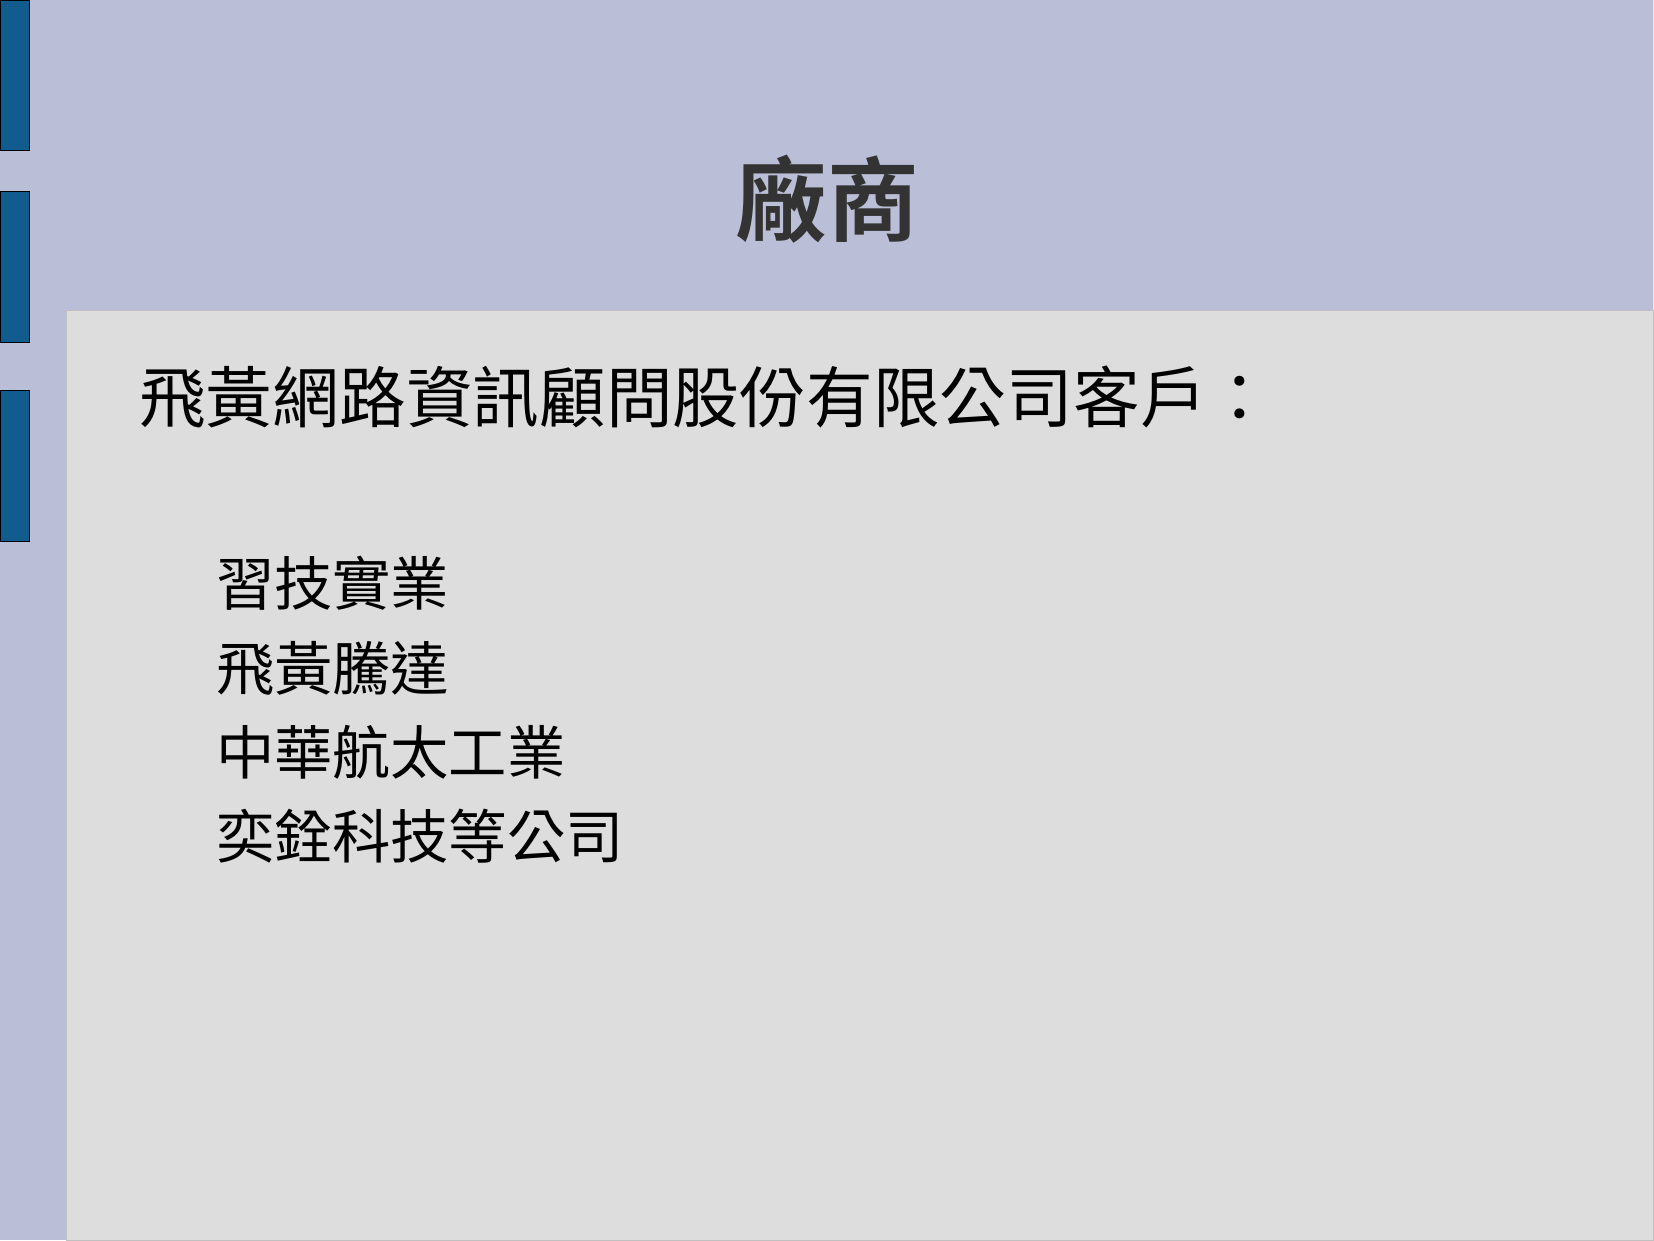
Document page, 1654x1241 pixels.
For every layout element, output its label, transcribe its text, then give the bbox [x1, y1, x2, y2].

title 廠商 [121, 91, 1534, 299]
list 飛黃網路資訊顧問股份有限公司客戶： 習技實業 飛黃騰達 中華航太工業 奕銓科技等公司 [121, 344, 1534, 1127]
